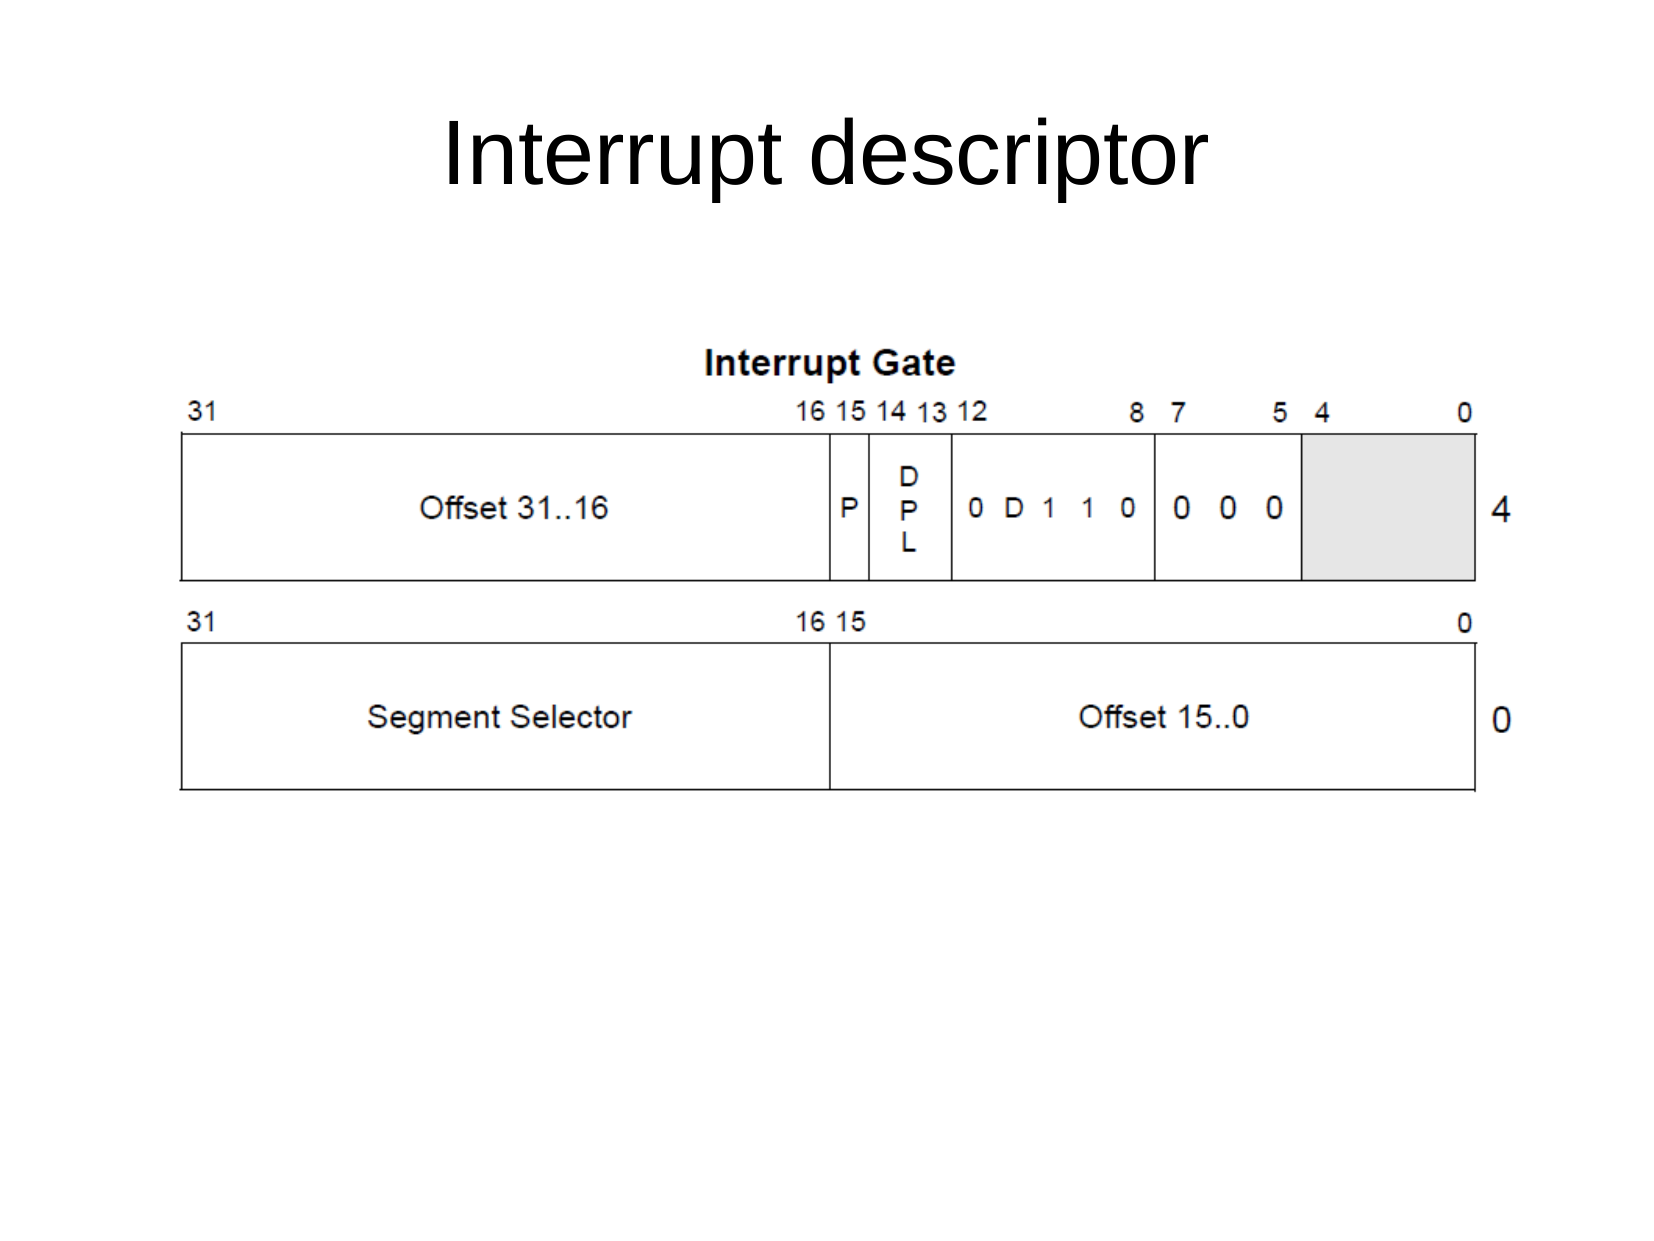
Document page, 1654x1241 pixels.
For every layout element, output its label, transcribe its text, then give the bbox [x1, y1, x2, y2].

picture [150, 329, 1537, 826]
title Interrupt descriptor [82, 49, 1571, 257]
